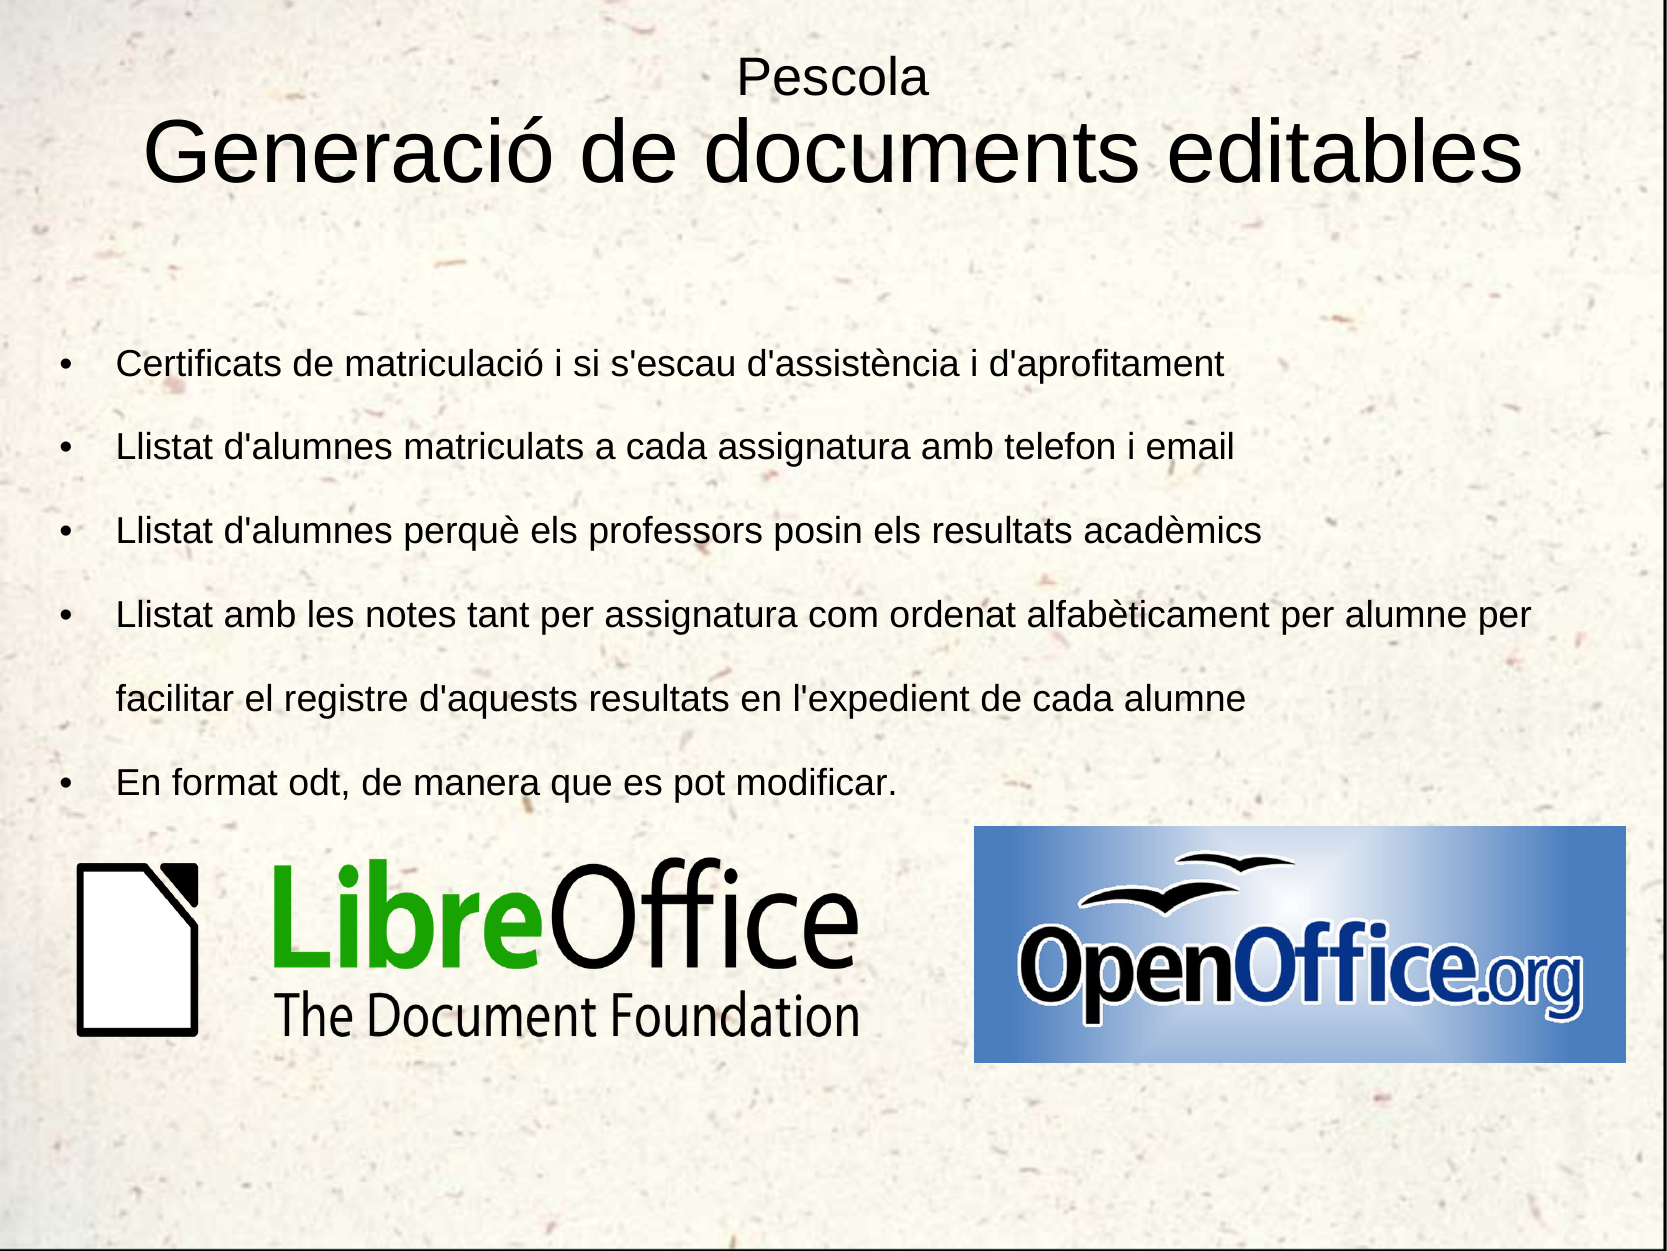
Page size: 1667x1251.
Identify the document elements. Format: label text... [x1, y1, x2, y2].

title Pescola Generació de documents editables [39, 49, 1627, 206]
list Certificats de matriculació i si s'escau d'assistència i d'aprofitament Llistat d'alumnes matriculats a cada assignatura amb telefon i email Llistat d'alumnes perquè els professors posin els resultats acadèmics Llistat amb les notes tant per assignatura com ordenat alfabèticament per alumne per facilitar el registre d'aquests resultats en l'expedient de cada alumne En format odt, de manera que es pot modificar. [40, 300, 1627, 1201]
picture [0, 0, 1667, 1251]
